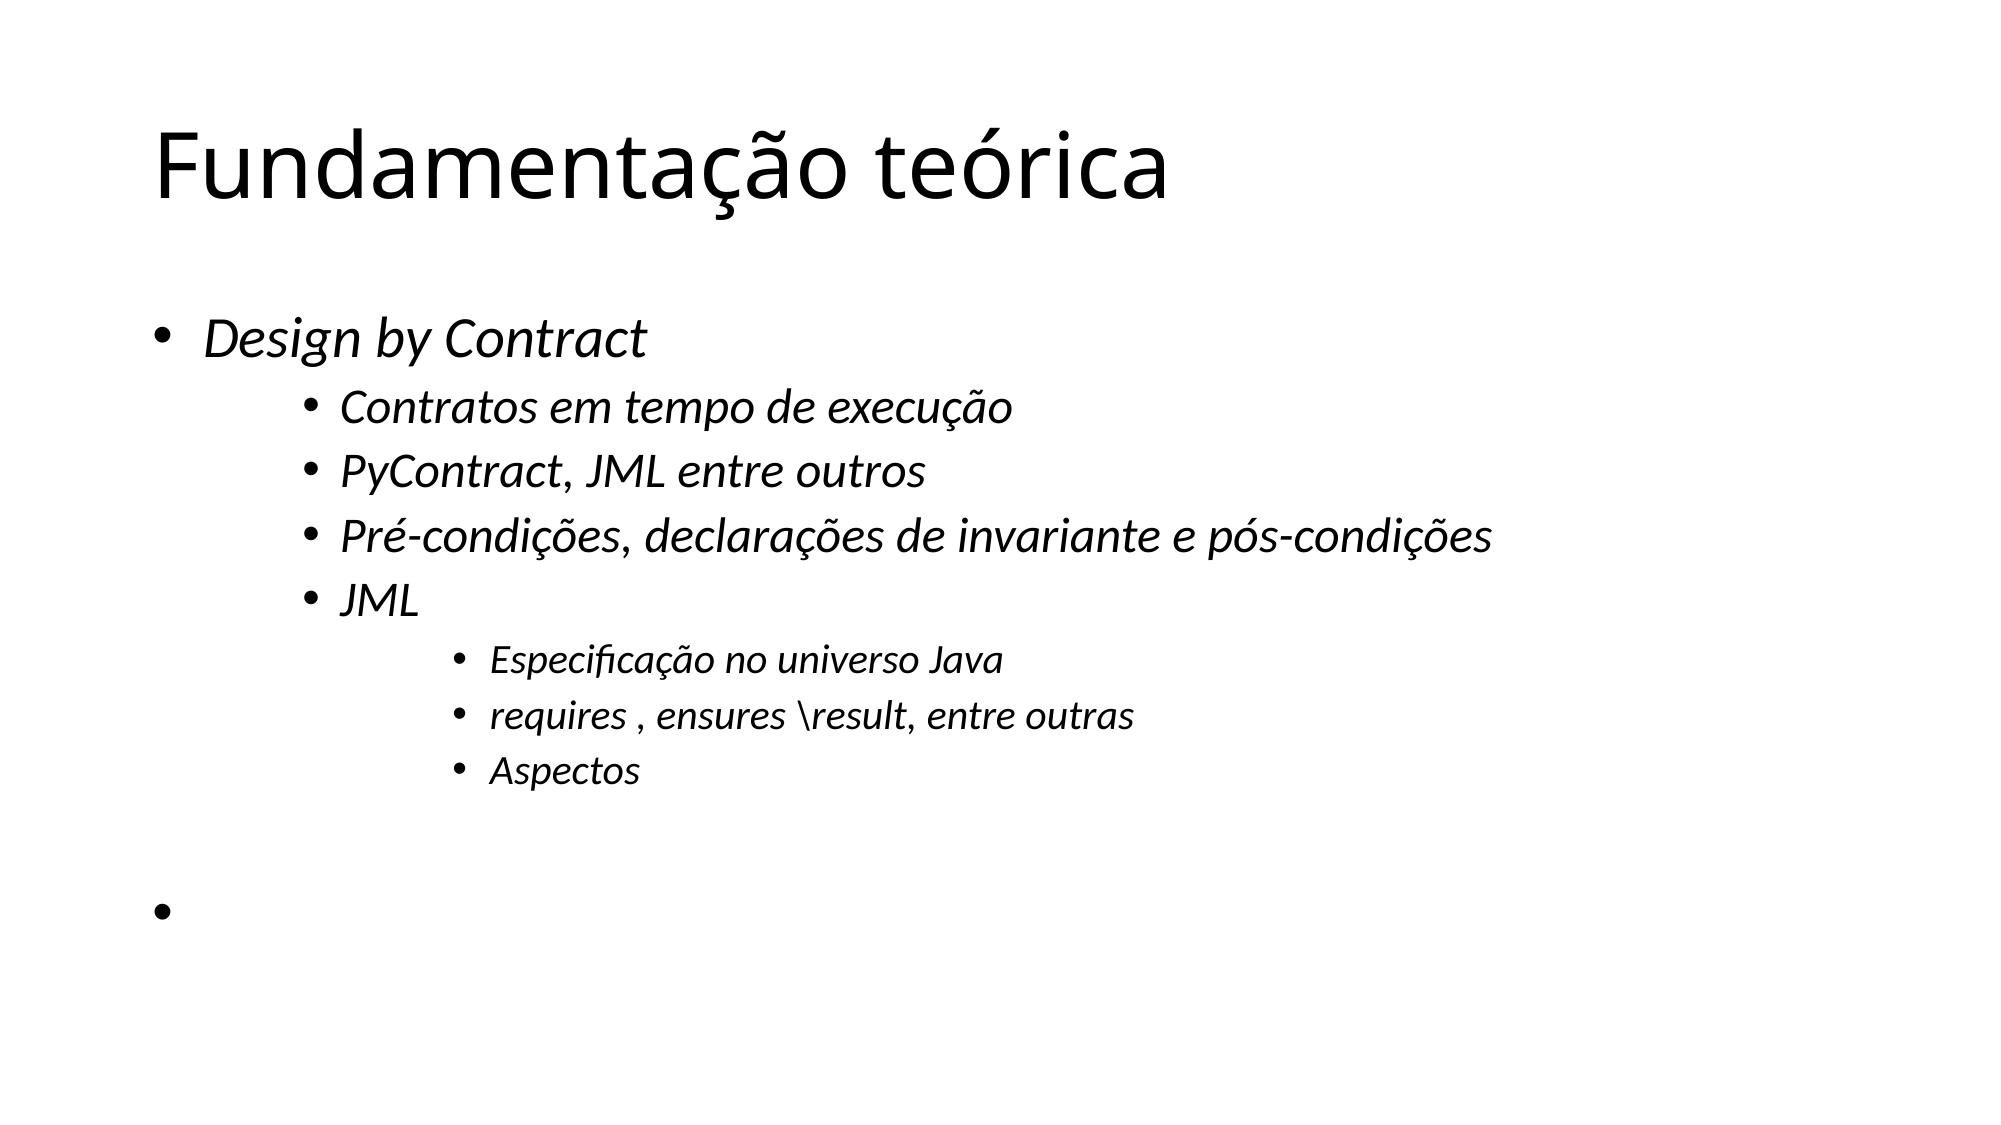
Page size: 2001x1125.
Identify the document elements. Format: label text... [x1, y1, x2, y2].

title Fundamentação teórica [137, 59, 1863, 278]
list Design by Contract Contratos em tempo de execução PyContract, JML entre outros Pré-condições, declarações de invariante e pós-condições JML Especificação no universo Java requires , ensures \result, entre outras Aspectos [137, 299, 1863, 1014]
